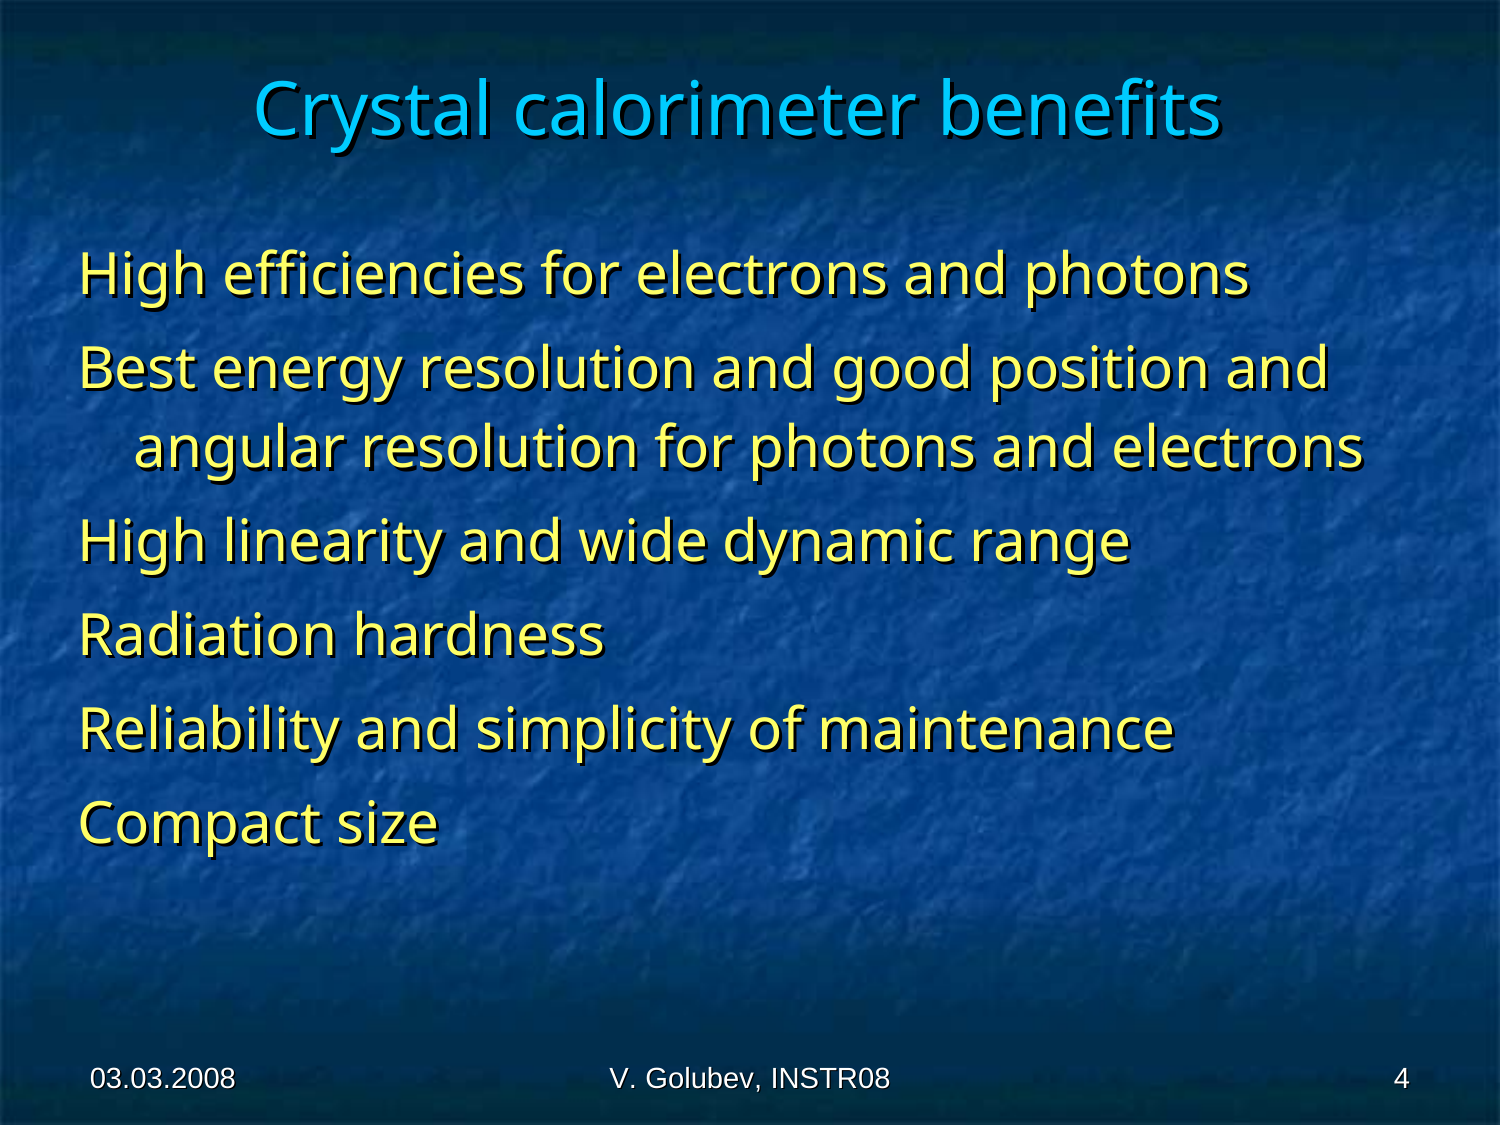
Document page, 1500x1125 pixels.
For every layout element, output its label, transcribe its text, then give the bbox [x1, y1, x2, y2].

picture [843, 1071, 852, 1078]
picture [95, 1071, 101, 1086]
picture [192, 1071, 199, 1086]
picture [0, 0, 1500, 1125]
picture [225, 1079, 231, 1086]
picture [135, 1071, 142, 1086]
title Crystal calorimeter benefits [62, 37, 1413, 176]
list High efficiencies for electrons and photons Best energy resolution and good position and angular resolution for photons and electrons High linearity and wide dynamic range Radiation hardness Reliability and simplicity of maintenance Compact size [62, 224, 1413, 901]
picture [713, 1075, 718, 1086]
picture [208, 1071, 215, 1086]
picture [784, 1074, 789, 1083]
picture [863, 1071, 870, 1086]
picture [673, 1075, 680, 1086]
